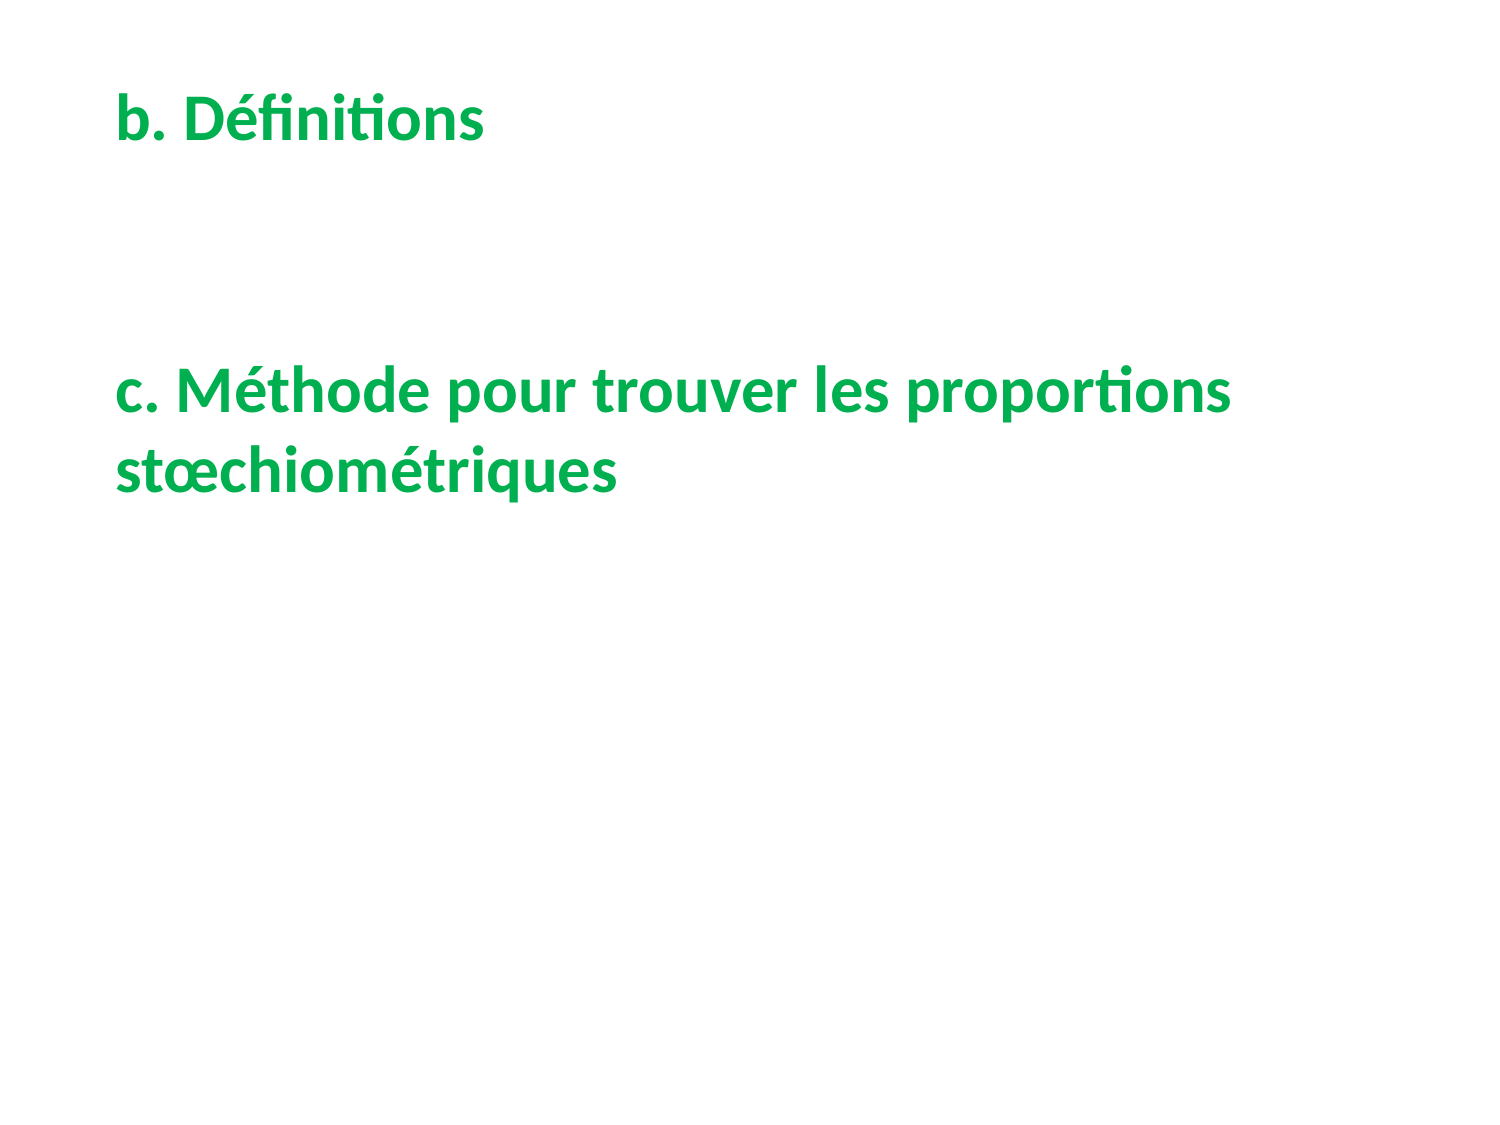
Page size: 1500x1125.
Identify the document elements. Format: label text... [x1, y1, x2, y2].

text_box c. Méthode pour trouver les proportions stœchiométriques [100, 338, 1424, 515]
text_box b. Définitions [100, 66, 506, 163]
